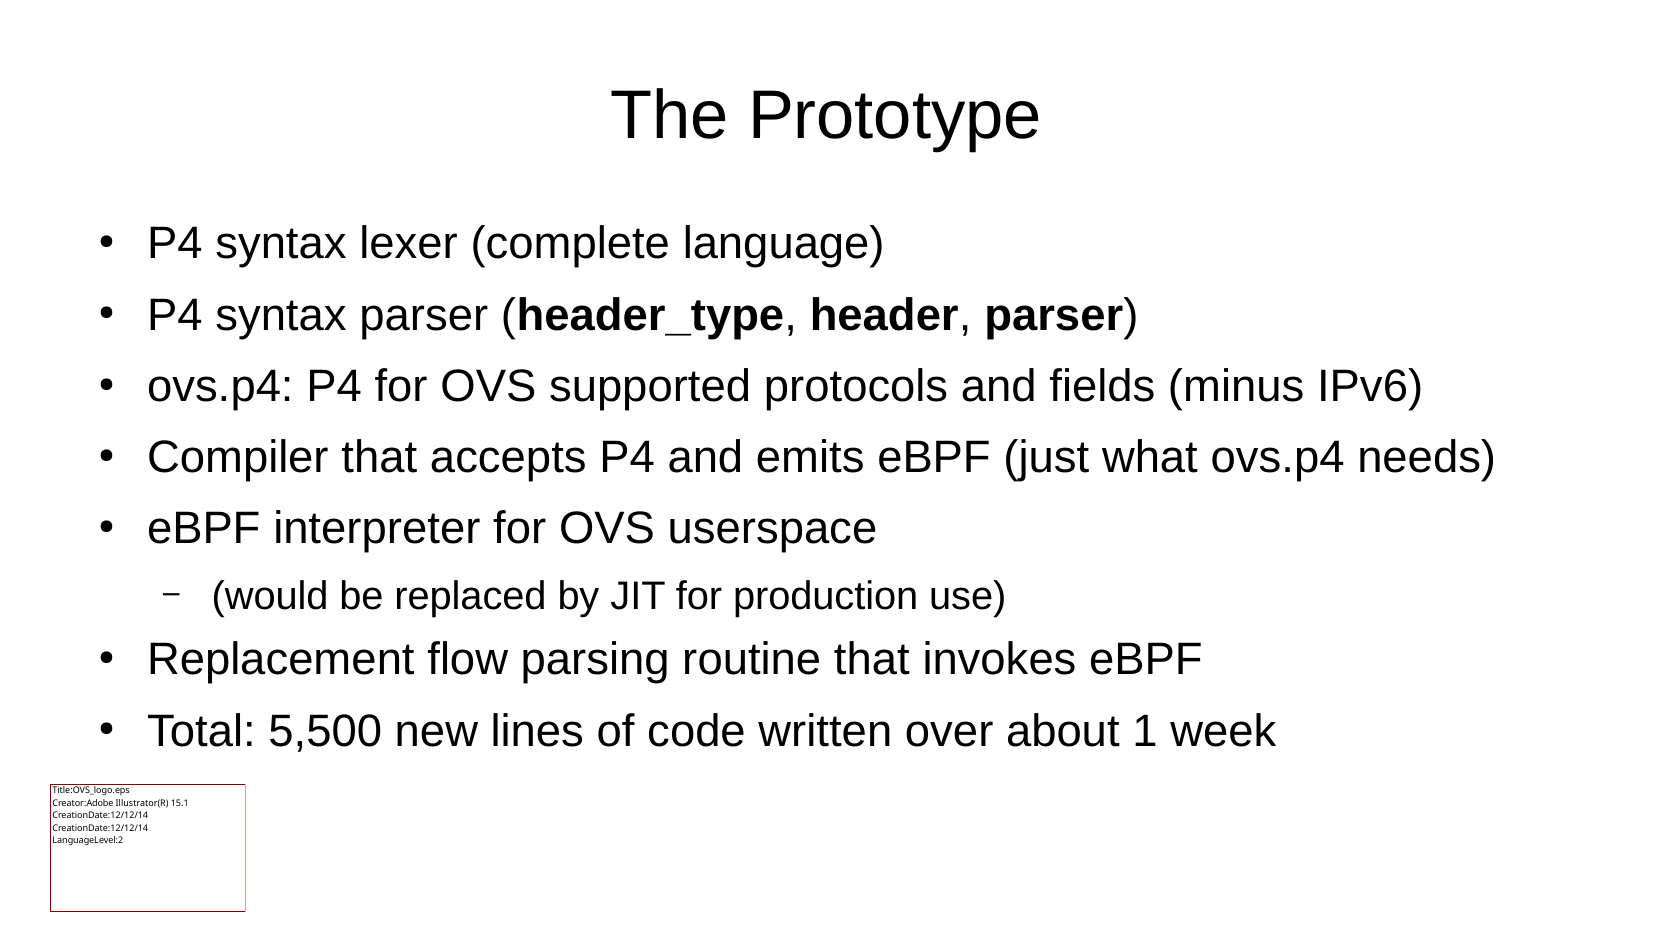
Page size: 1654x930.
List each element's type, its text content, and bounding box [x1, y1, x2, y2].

title The Prototype [82, 36, 1571, 193]
list P4 syntax lexer (complete language) P4 syntax parser (header_type, header, parser) ovs.p4: P4 for OVS supported protocols and fields (minus IPv6) Compiler that accepts P4 and emits eBPF (just what ovs.p4 needs) eBPF interpreter for OVS userspace (would be replaced by JIT for production use) Replacement flow parsing routine that invokes eBPF Total: 5,500 new lines of code written over about 1 week [82, 217, 1571, 757]
